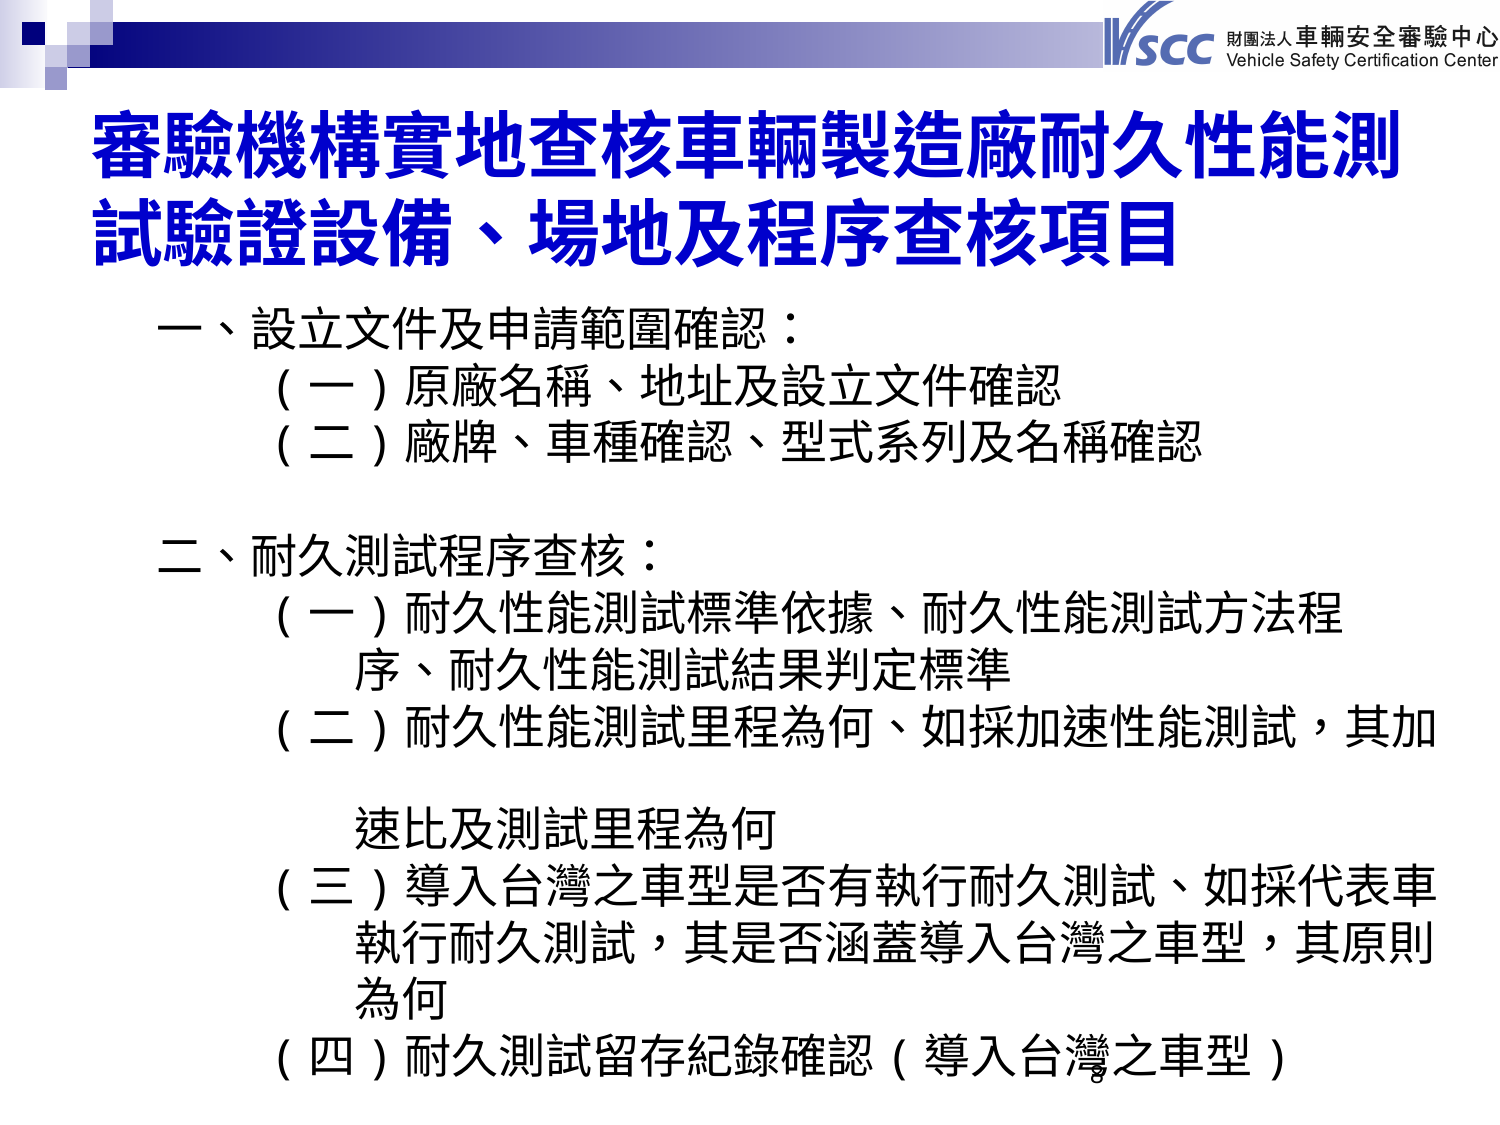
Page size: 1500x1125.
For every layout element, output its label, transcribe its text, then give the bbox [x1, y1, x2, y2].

title 審驗機構實地查核車輛製造廠耐久性能測試驗證設備、場地及程序查核項目 [75, 75, 1426, 300]
list 一、設立文件及申請範圍確認： (一)原廠名稱、地址及設立文件確認 (二)廠牌、車種確認、型式系列及名稱確認 二、耐久測試程序查核： (一)耐久性能測試標準依據、耐久性能測試方法程 序、耐久性能測試結果判定標準 (二)耐久性能測試里程為何、如採加速性能測試，其加 速比及測試里程為何 (三)導入台灣之車型是否有執行耐久測試、如採代表車 執行耐久測試，其是否涵蓋導入台灣之車型，其原則 為何 (四)耐久測試留存紀錄確認(導入台灣之車型) [88, 302, 1500, 1125]
